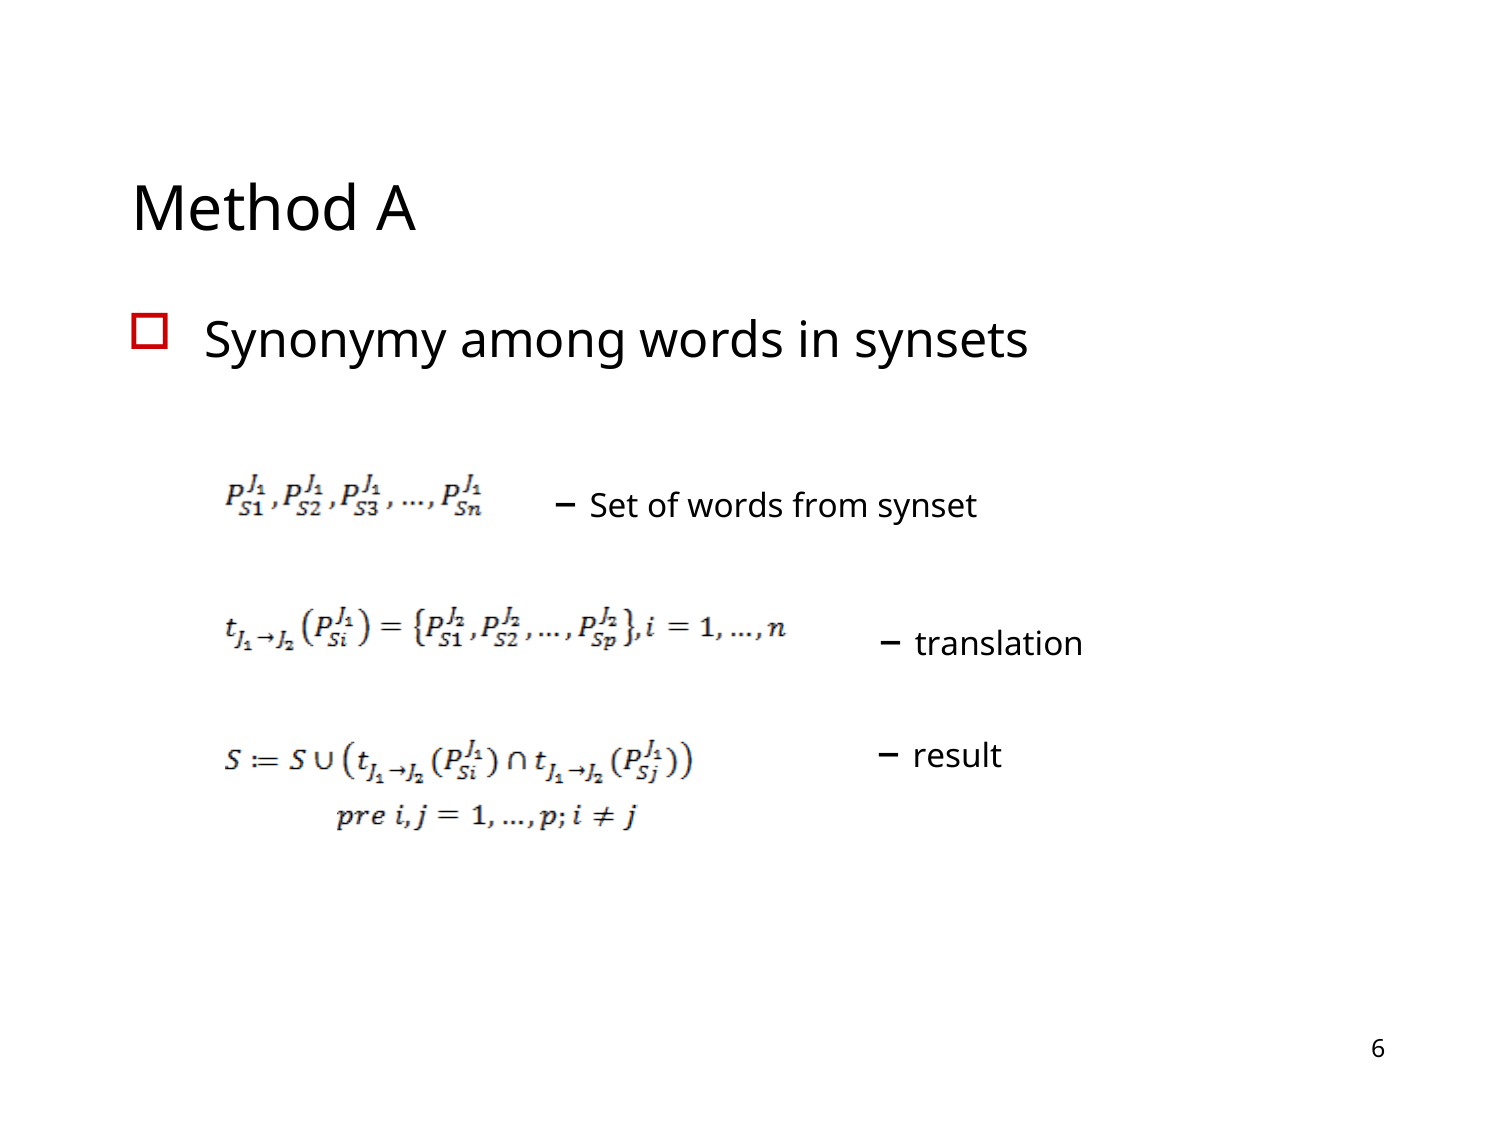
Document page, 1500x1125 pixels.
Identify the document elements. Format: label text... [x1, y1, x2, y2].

text_box <number> [1074, 1024, 1401, 1103]
text_box – Set of words from synset [539, 474, 994, 535]
text_box Synonymy among words in synsets [112, 299, 1401, 451]
text_box – translation [865, 612, 1100, 672]
picture [225, 462, 488, 537]
picture [225, 728, 700, 852]
title Method A [99, 62, 1450, 250]
text_box – result [862, 724, 1018, 785]
picture [225, 593, 788, 670]
